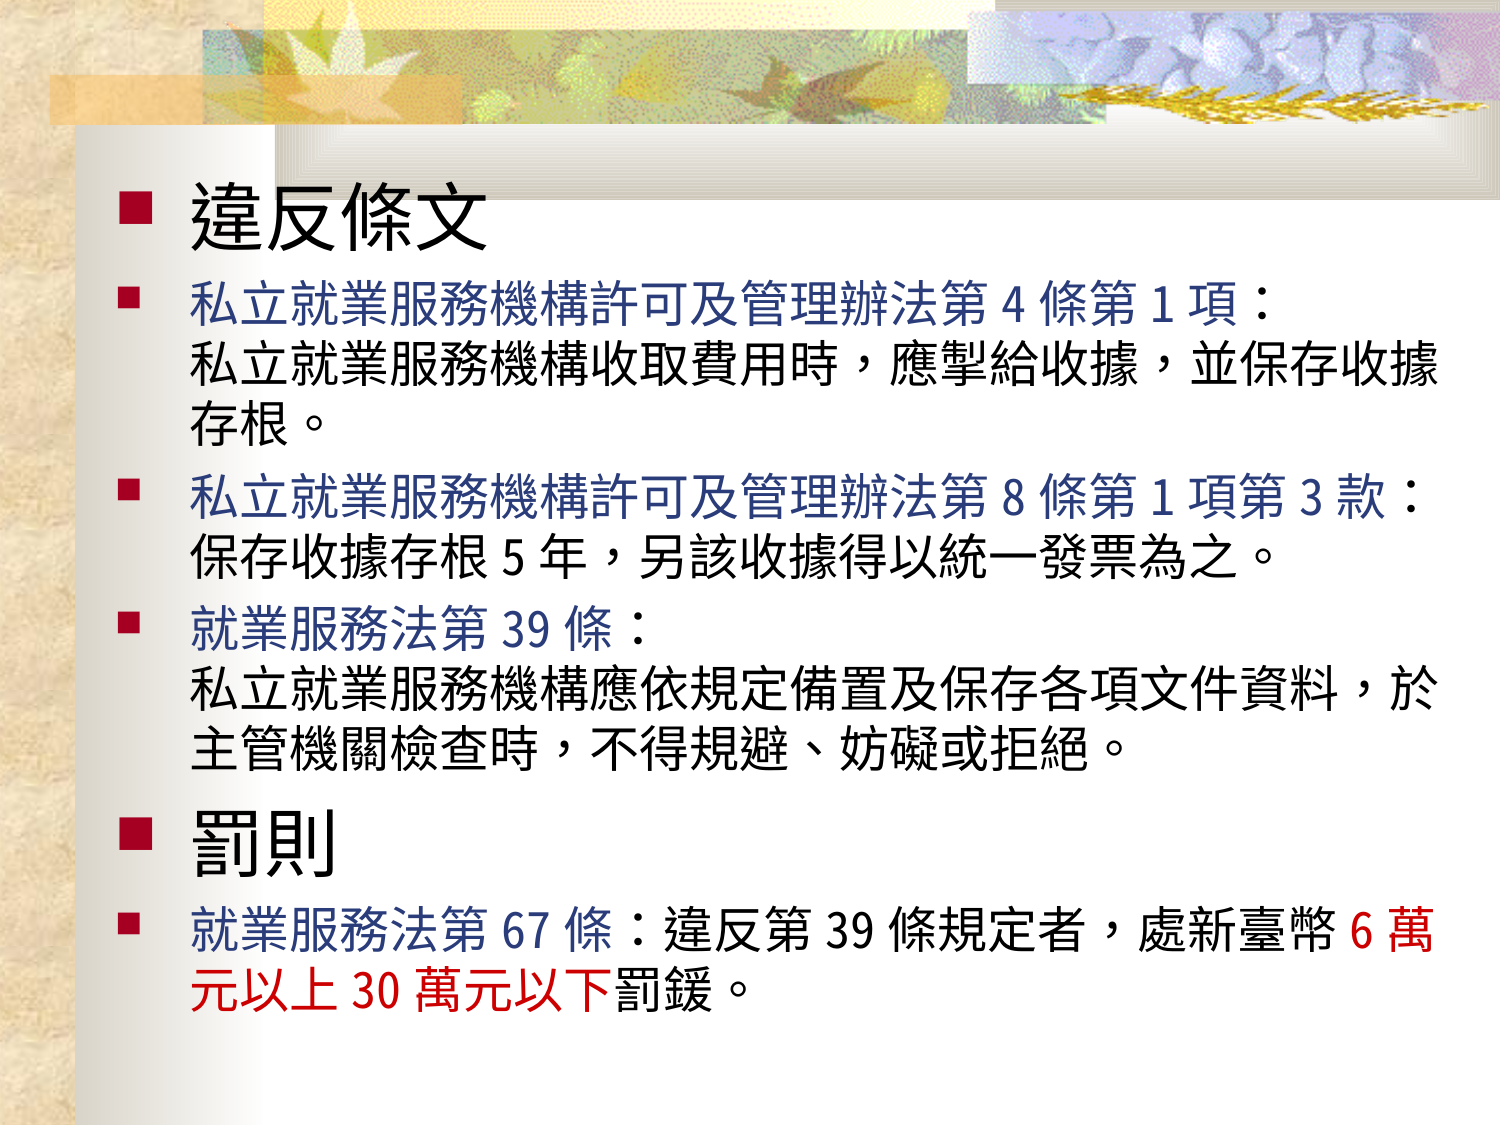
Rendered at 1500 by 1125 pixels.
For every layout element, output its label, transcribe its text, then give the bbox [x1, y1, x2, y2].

picture [0, 0, 1500, 1125]
list 違反條文 私立就業服務機構許可及管理辦法第4條第1項： 私立就業服務機構收取費用時，應掣給收據，並保存收據存根。 私立就業服務機構許可及管理辦法第8條第1項第3款： 保存收據存根5年，另該收據得以統一發票為之。 就業服務法第39條： 私立就業服務機構應依規定備置及保存各項文件資料，於主管機關檢查時，不得規避、妨礙或拒絕。 罰則 就業服務法第67條：違反第39條規定者，處新臺幣6萬元以上30萬元以下罰鍰。 [99, 162, 1463, 1075]
